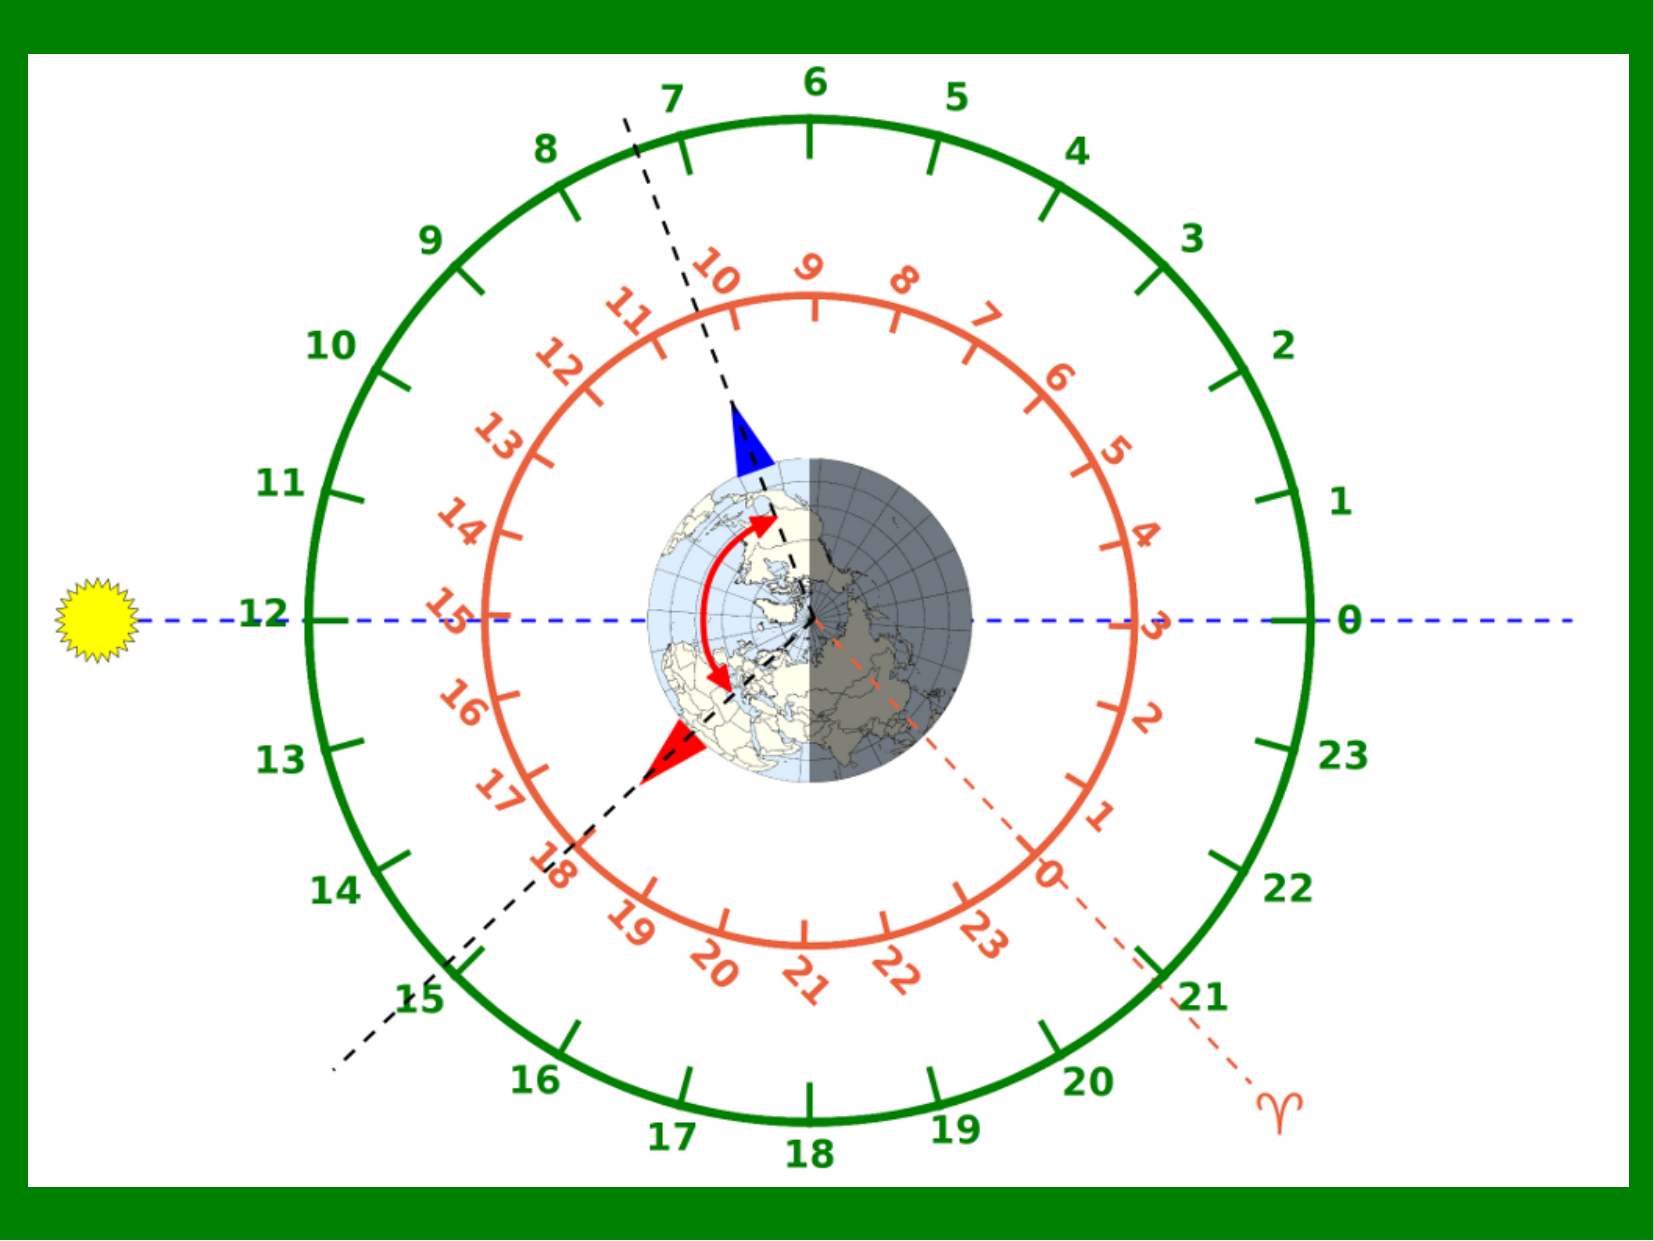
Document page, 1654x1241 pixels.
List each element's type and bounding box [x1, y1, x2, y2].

picture [28, 54, 1629, 1187]
